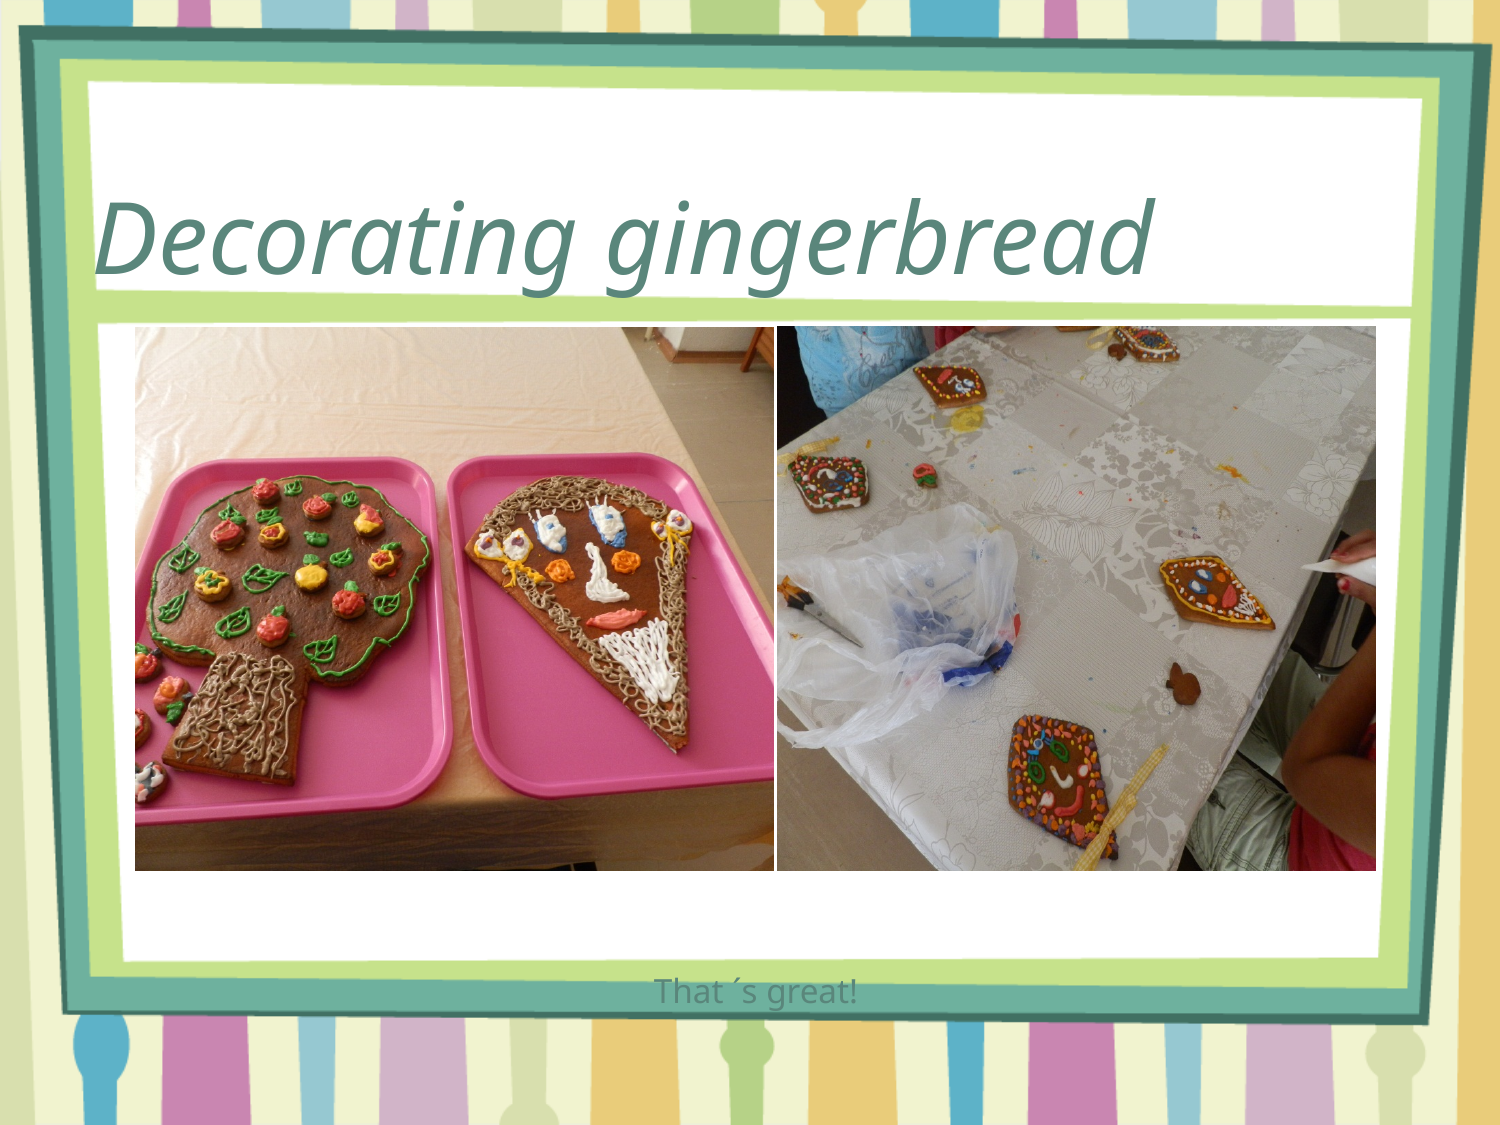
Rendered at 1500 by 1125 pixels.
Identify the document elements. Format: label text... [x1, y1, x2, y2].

list That ´s great! [112, 324, 1400, 1005]
picture [0, 0, 1500, 1125]
title Decorating gingerbread [76, 160, 1427, 311]
